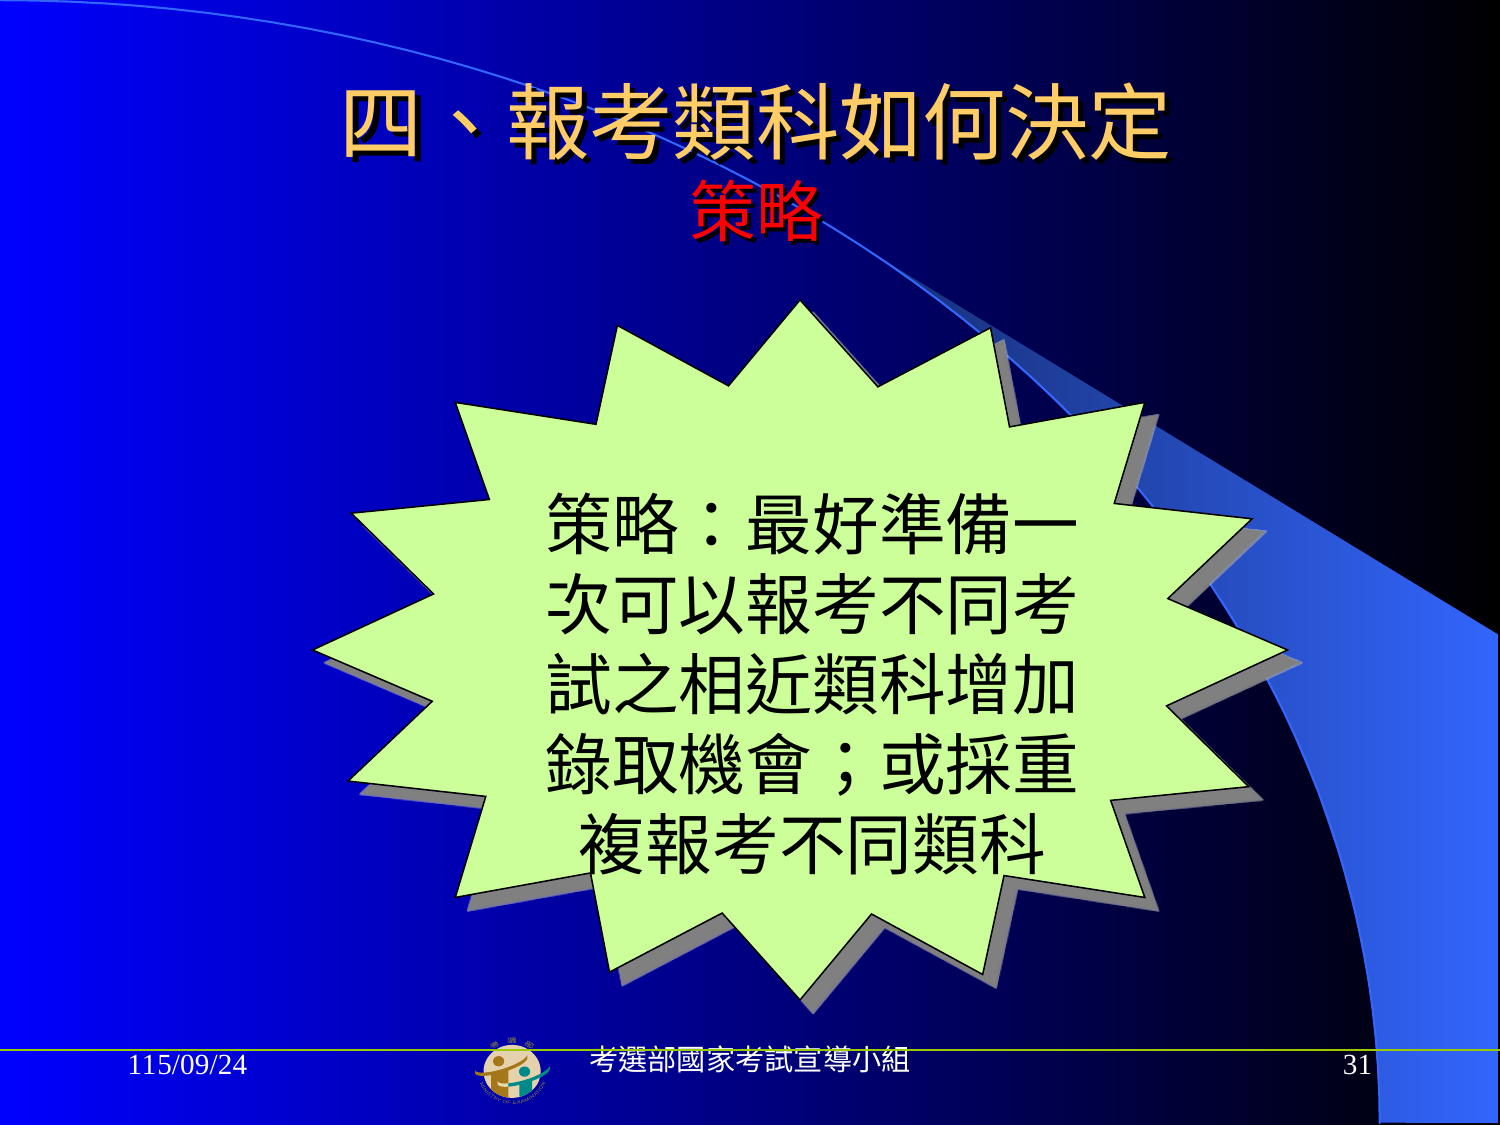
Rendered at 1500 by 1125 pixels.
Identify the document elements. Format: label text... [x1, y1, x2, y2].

text_box 四、報考類科如何決定 策略 [174, 62, 1338, 258]
text_box 策略：最好準備一次可以報考不同考試之相近類科增加錄取機會；或採重複報考不同類科 [524, 474, 1101, 891]
text_box [312, 299, 1288, 898]
text_box [593, 891, 1001, 1000]
